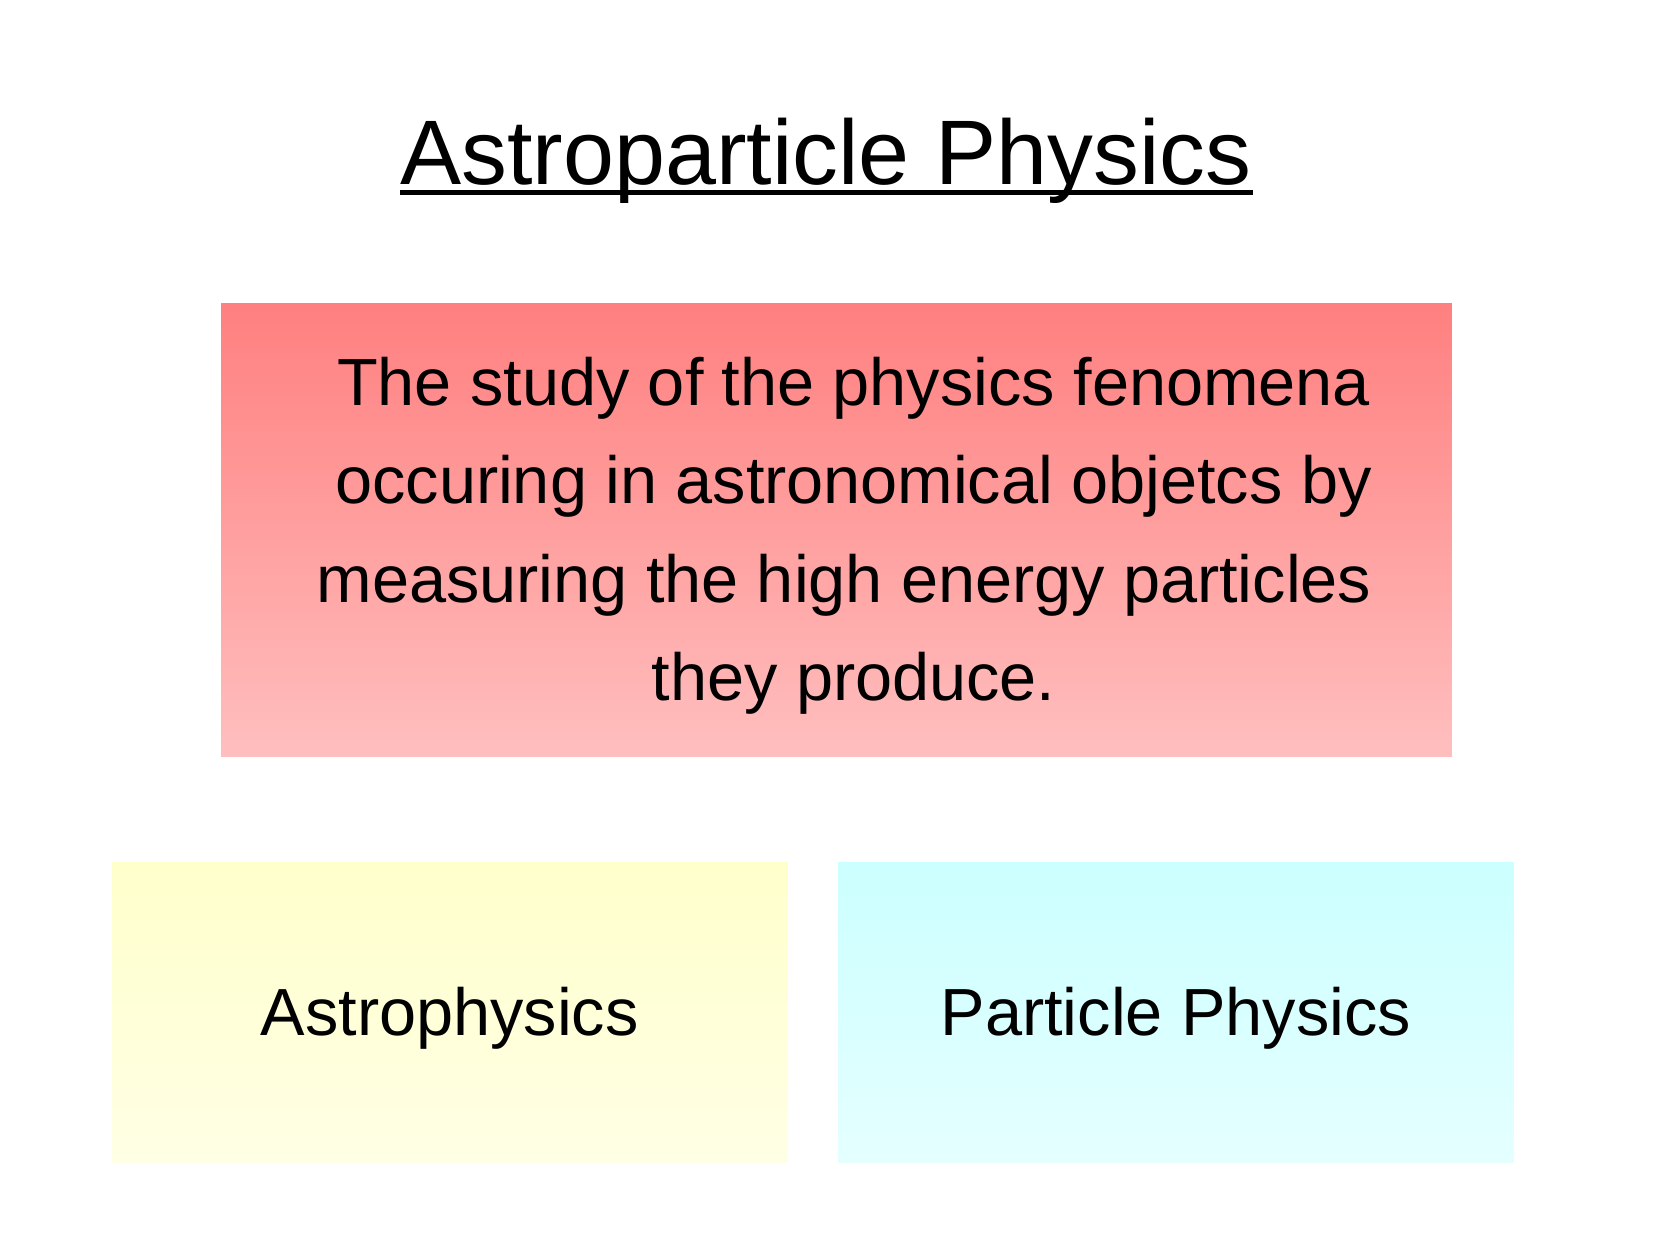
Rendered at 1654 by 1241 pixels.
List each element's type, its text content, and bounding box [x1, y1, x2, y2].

subtitle The study of the physics fenomena occuring in astronomical objetcs by measuring the high energy particles they produce. [221, 303, 1451, 757]
text_box Particle Physics [838, 862, 1514, 1163]
title Astroparticle Physics [82, 49, 1571, 257]
text_box Astrophysics [112, 862, 788, 1163]
